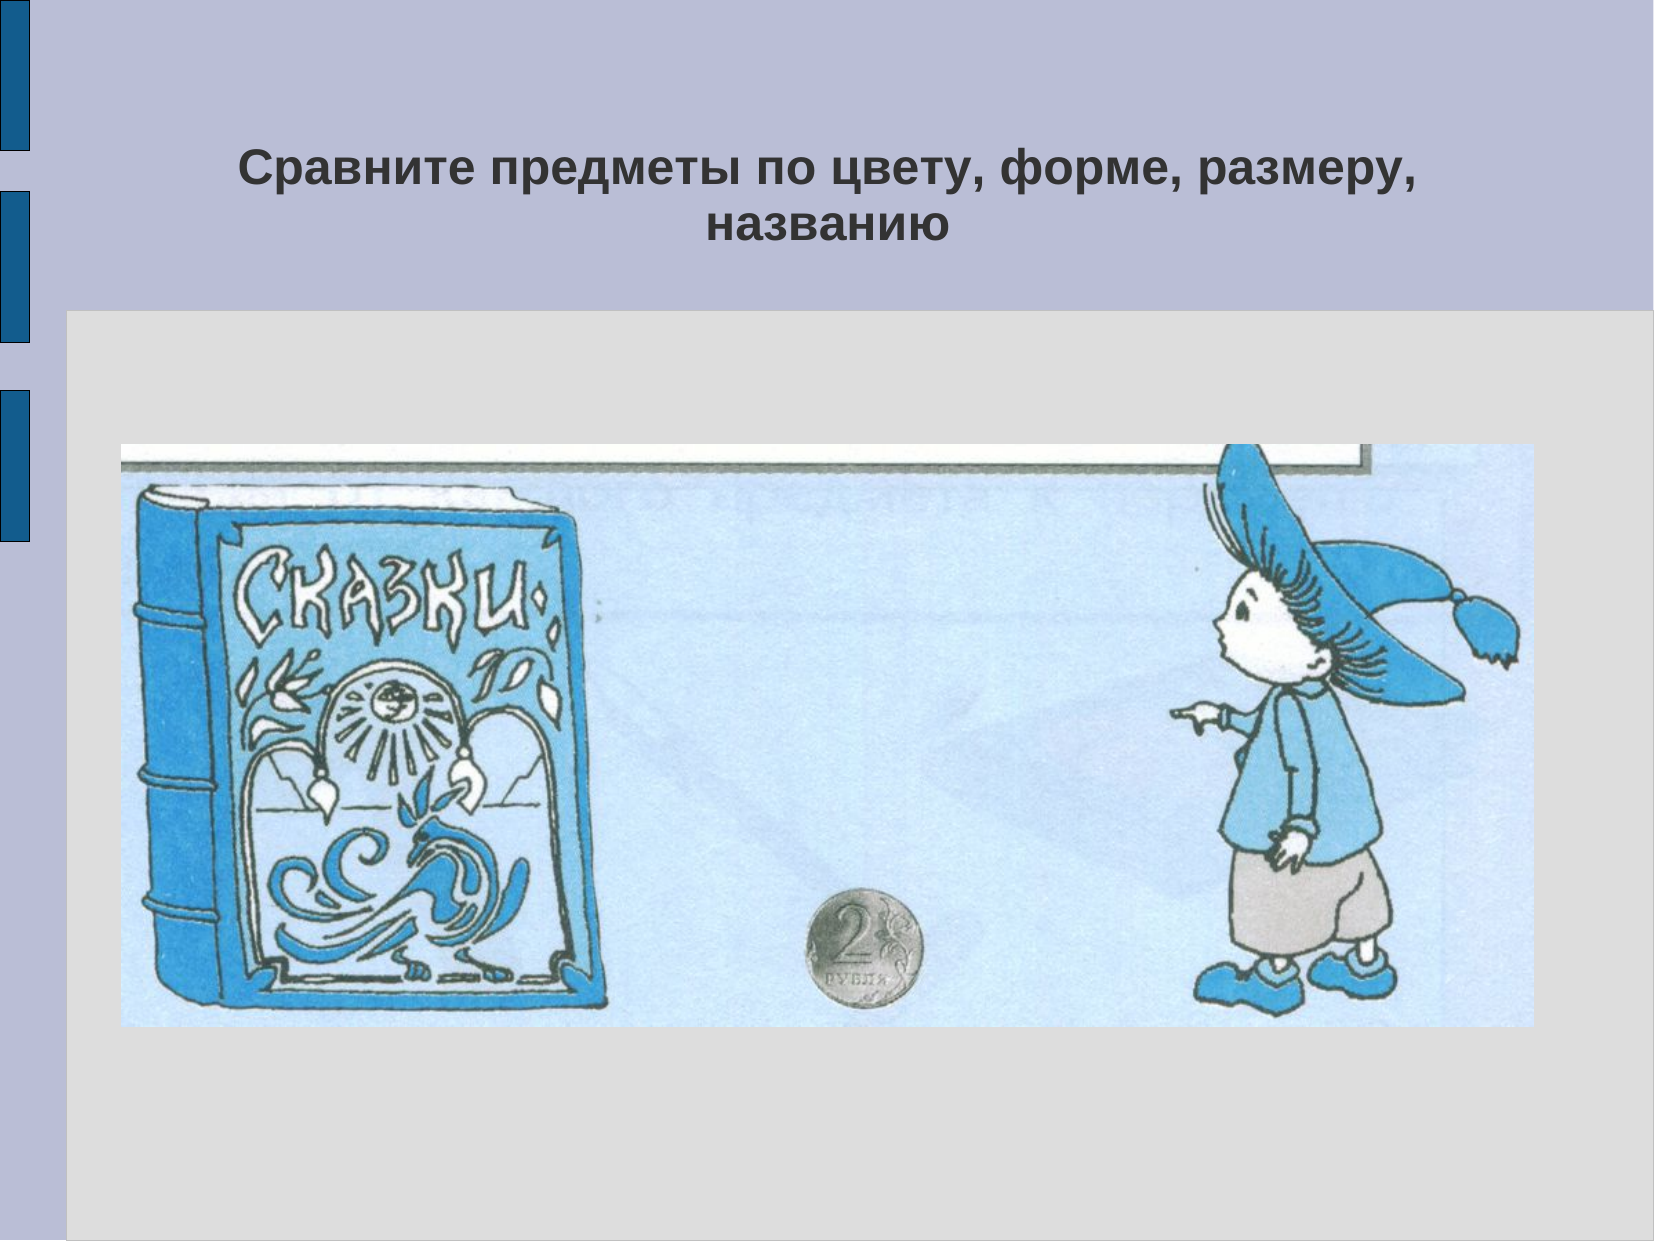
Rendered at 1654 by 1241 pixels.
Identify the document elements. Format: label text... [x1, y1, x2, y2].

title Сравните предметы по цвету, форме, размеру, названию [121, 91, 1534, 299]
picture [121, 444, 1534, 1027]
